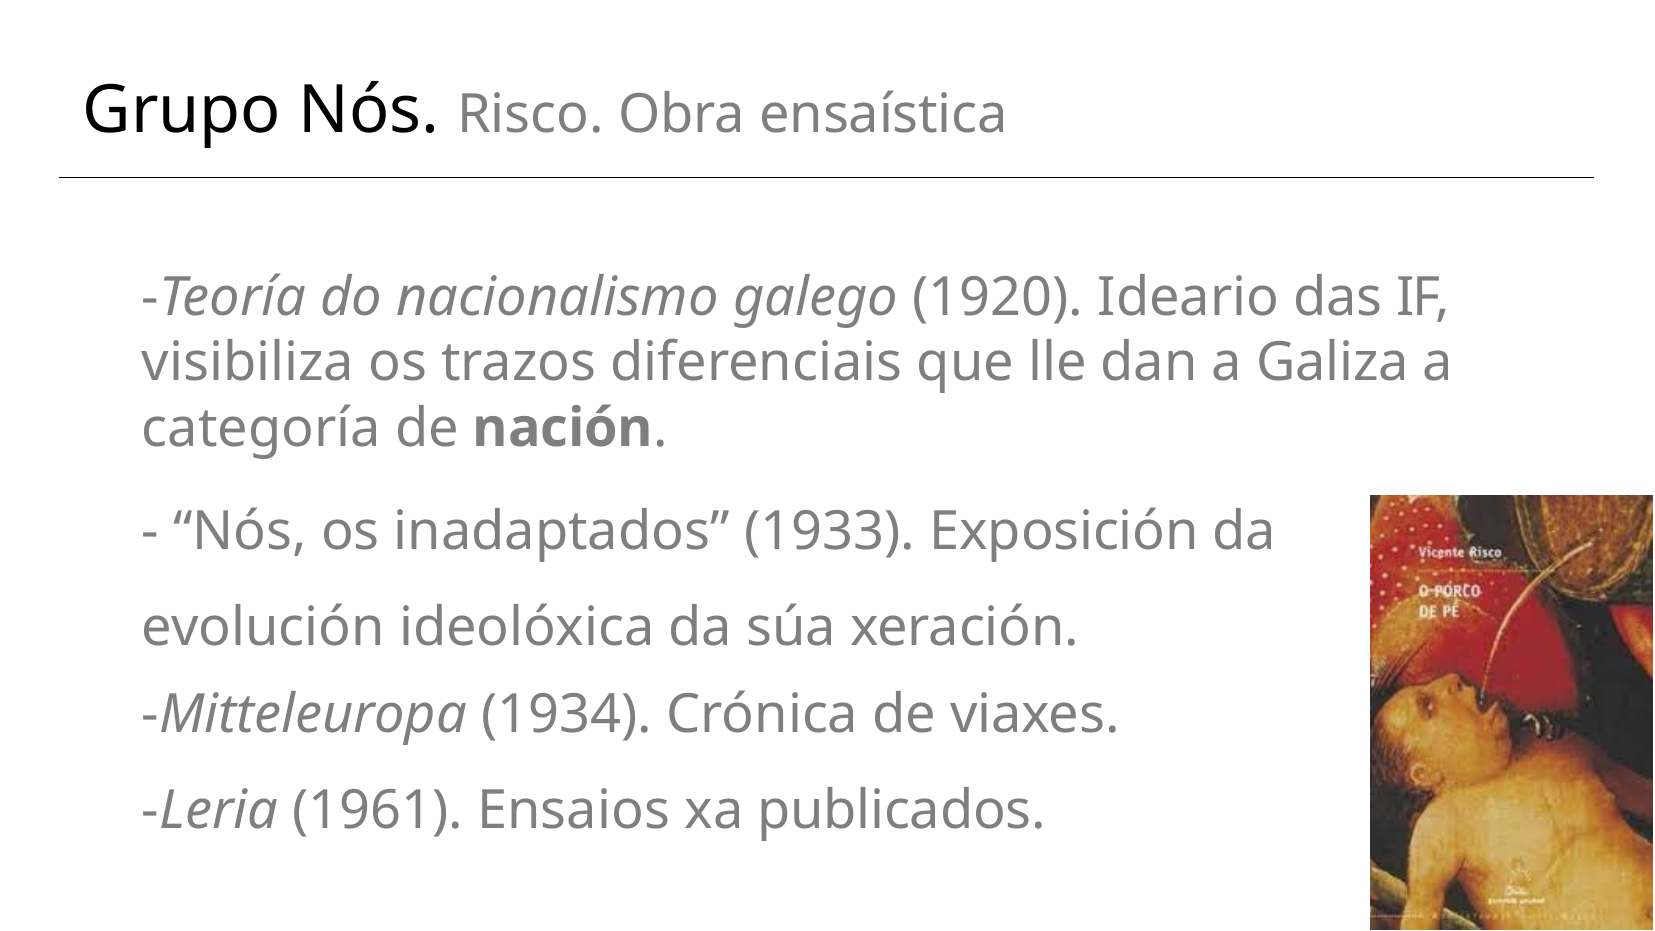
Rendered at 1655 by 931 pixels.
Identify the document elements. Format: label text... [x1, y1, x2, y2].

text_box -Teoría do nacionalismo galego (1920). Ideario das IF, visibiliza os trazos diferenciais que lle dan a Galiza a categoría de nación. - “Nós, os inadaptados” (1933). Exposición da evolución ideolóxica da súa xeración. -Mitteleuropa (1934). Crónica de viaxes. -Leria (1961). Ensaios xa publicados. [139, 259, 1606, 840]
picture [1370, 495, 1653, 931]
title Grupo Nós. Risco. Obra ensaística [80, 63, 1256, 167]
